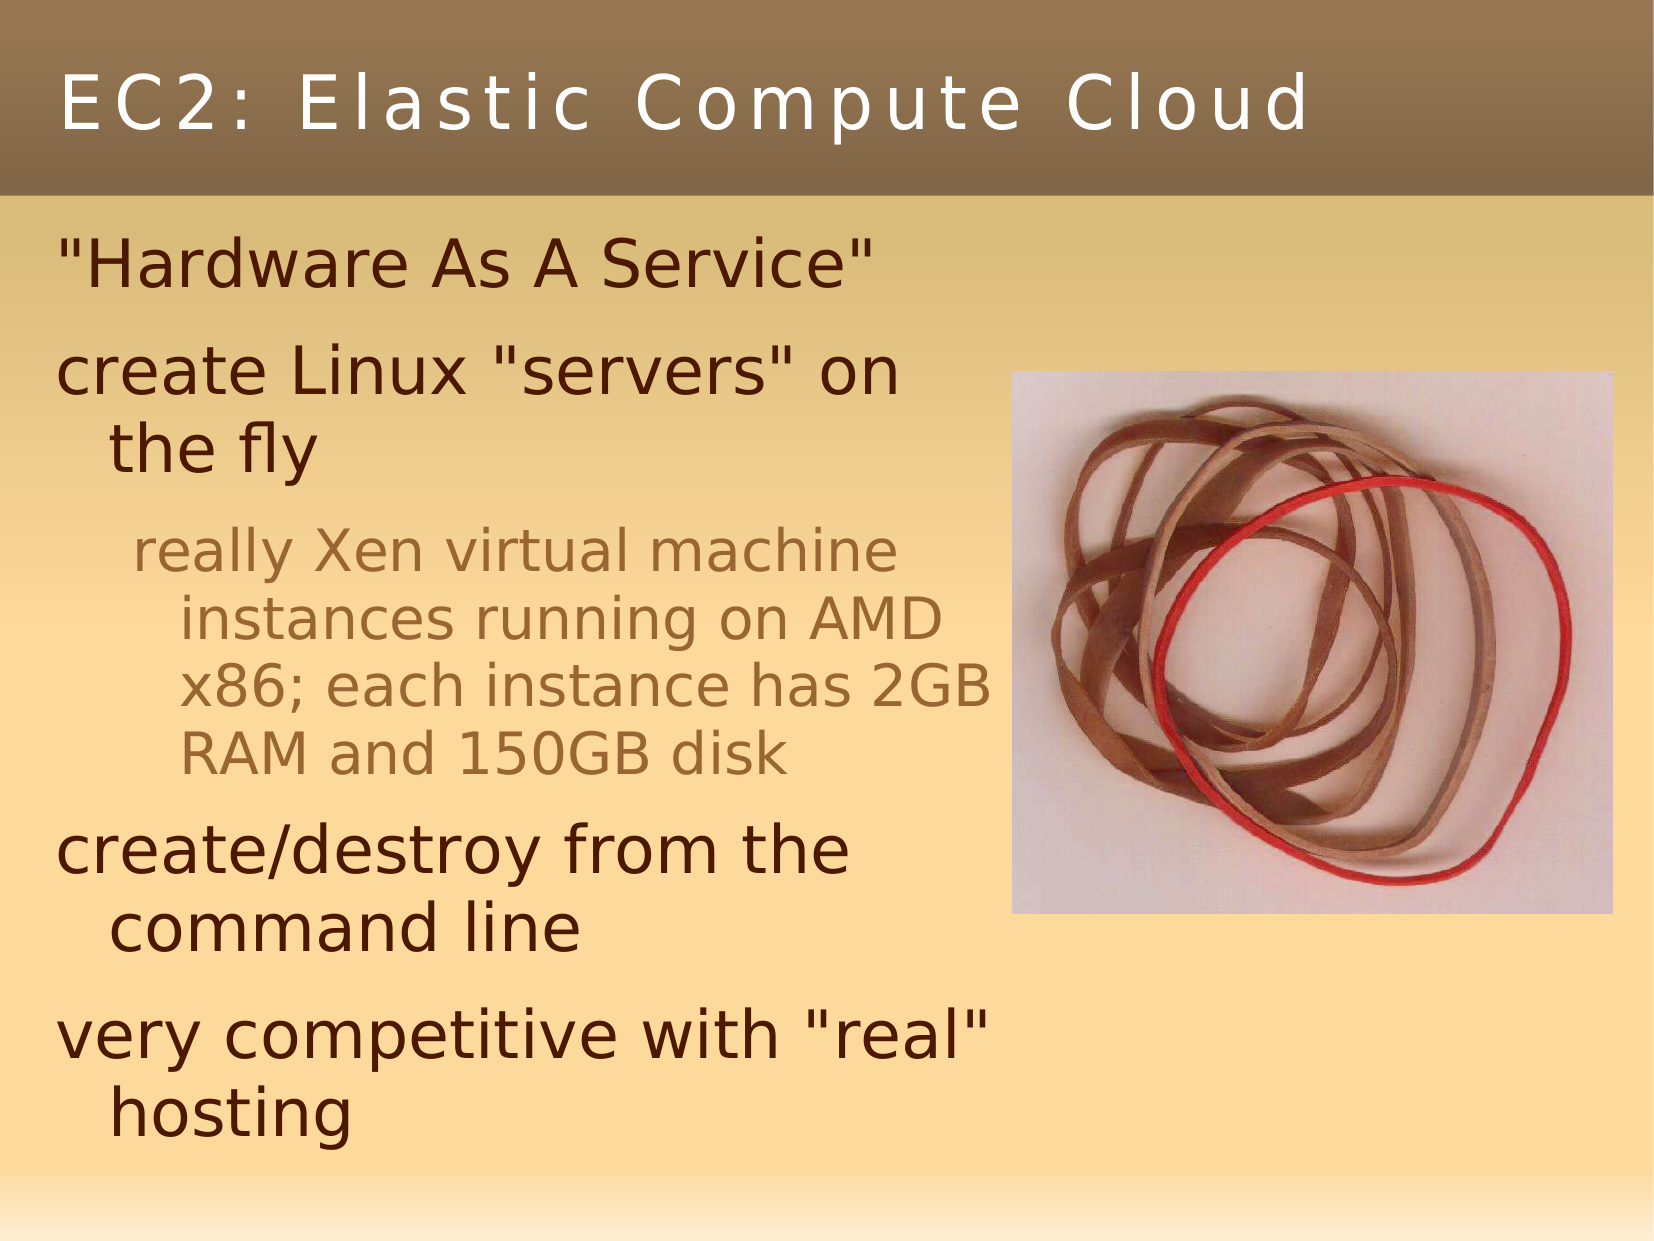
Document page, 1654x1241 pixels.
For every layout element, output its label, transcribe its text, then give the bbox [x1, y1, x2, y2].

picture [0, 0, 1654, 1241]
list "Hardware As A Service" create Linux "servers" on the fly really Xen virtual machine instances running on AMD x86; each instance has 2GB RAM and 150GB disk create/destroy from the command line very competitive with "real" hosting [37, 225, 1013, 1241]
title EC2: Elastic Compute Cloud [59, 29, 1595, 178]
